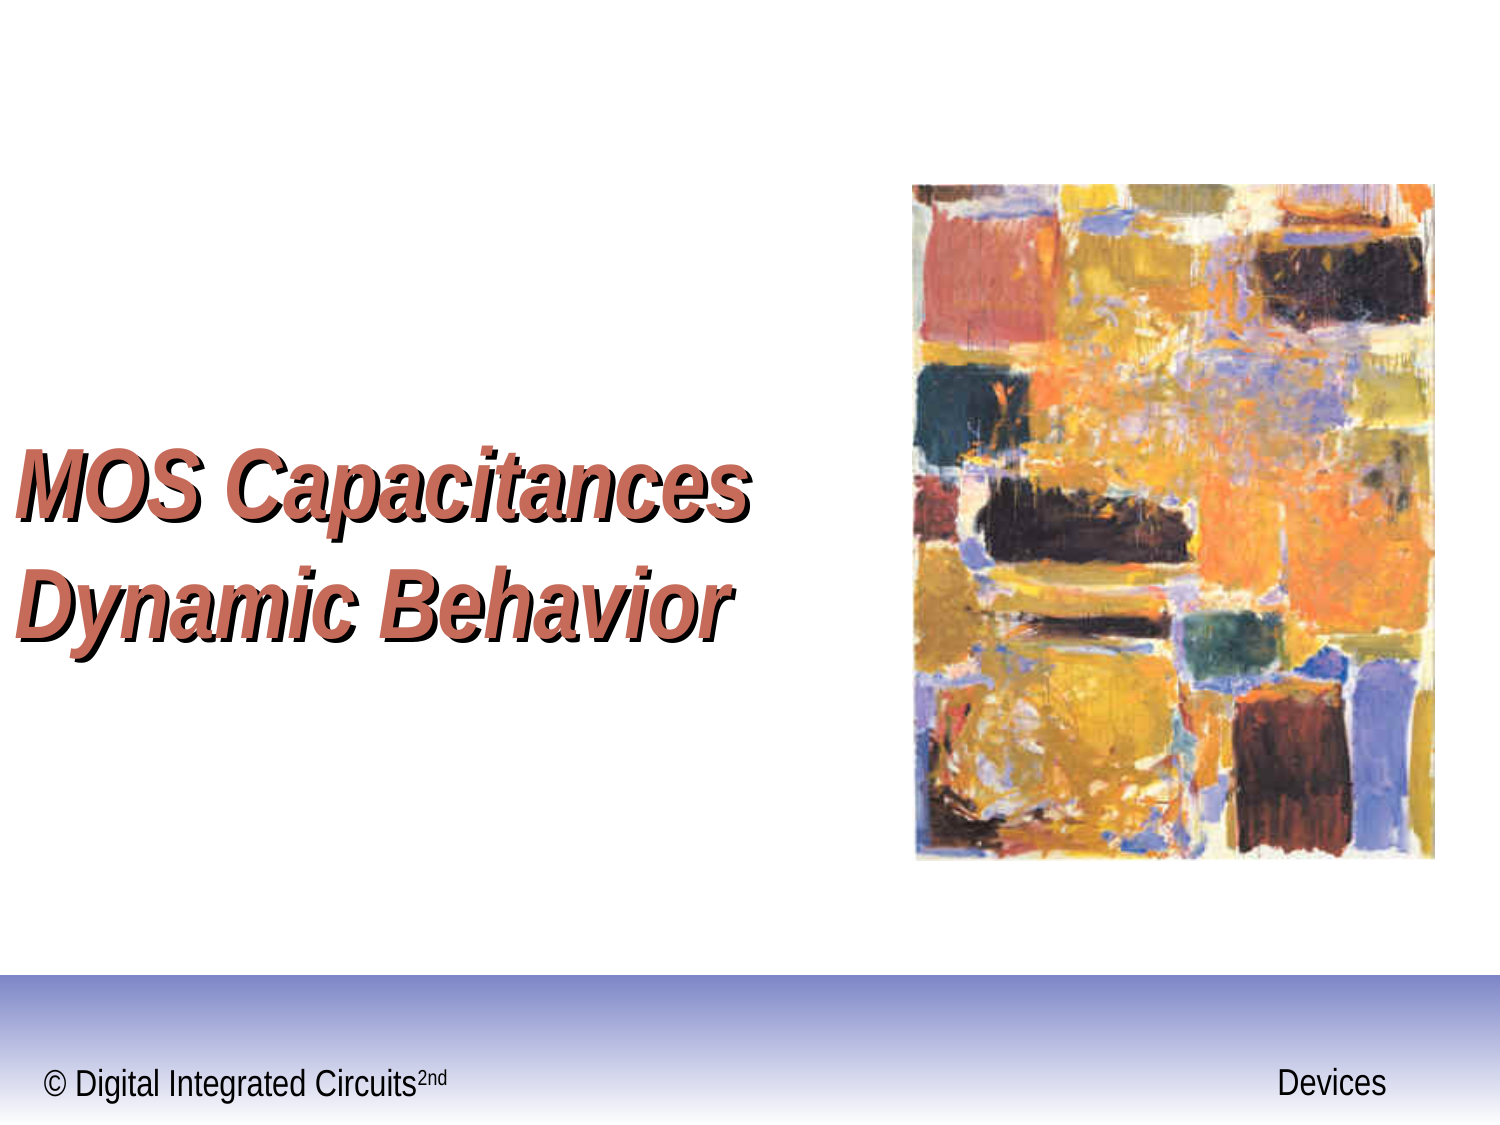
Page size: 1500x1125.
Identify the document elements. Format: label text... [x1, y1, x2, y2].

title MOS Capacitances Dynamic Behavior [0, 411, 912, 666]
picture [912, 184, 1435, 861]
